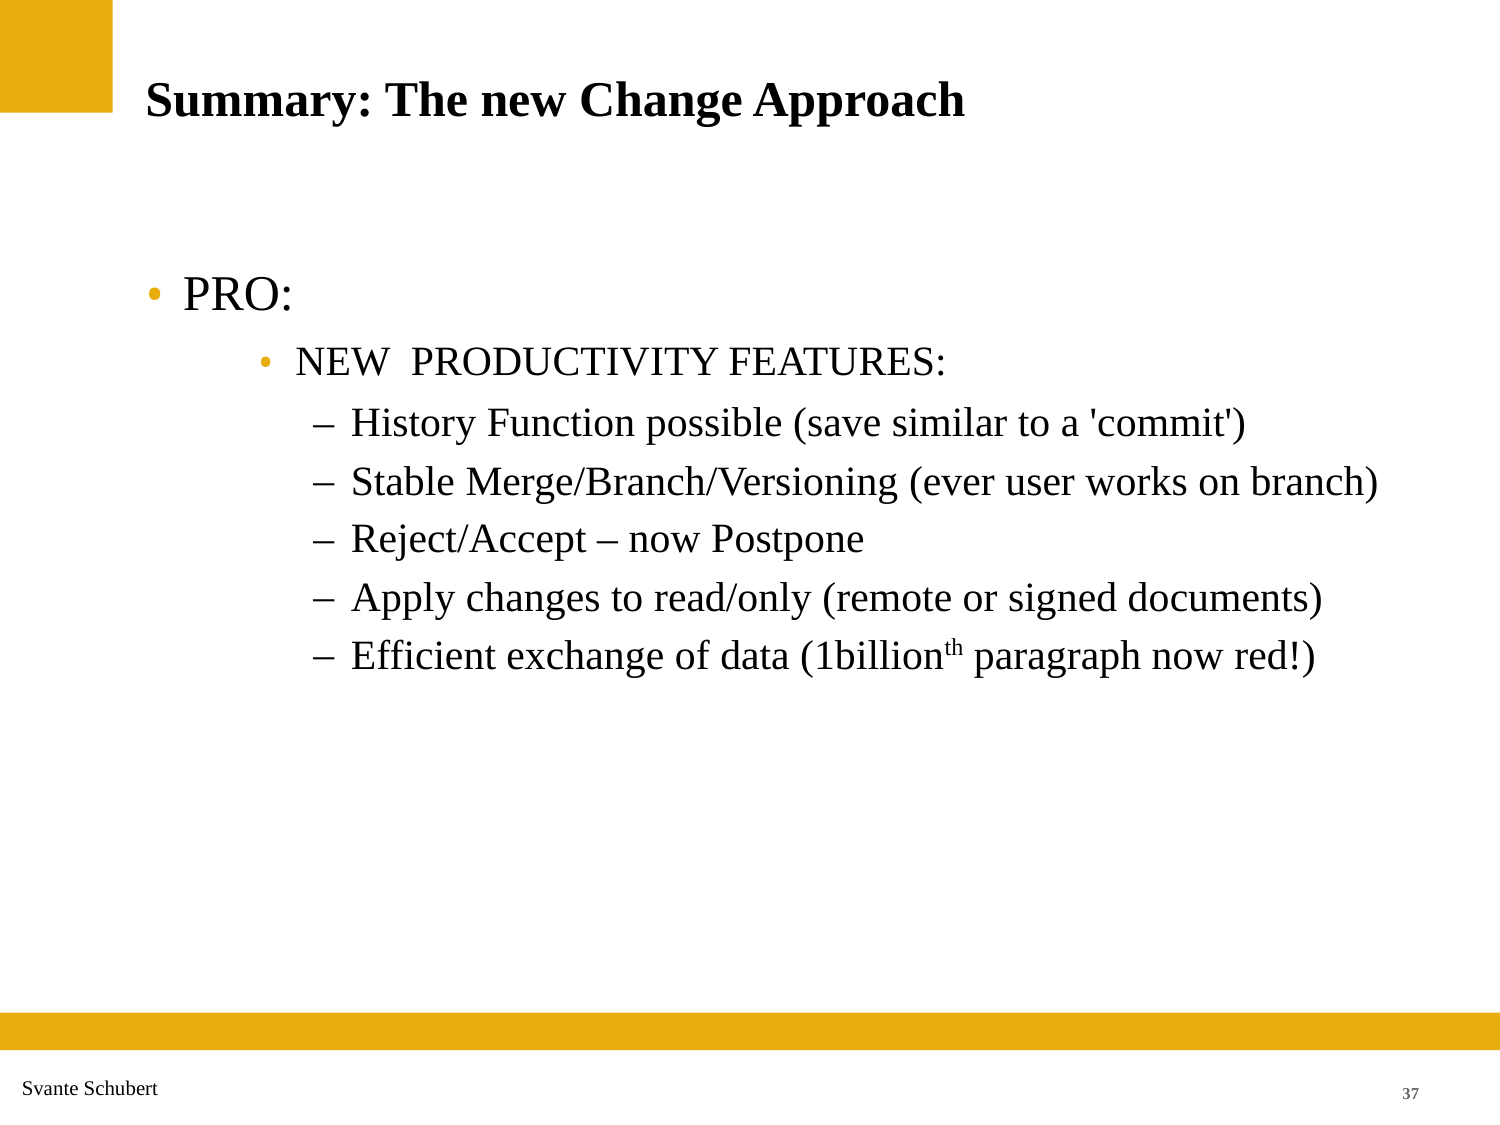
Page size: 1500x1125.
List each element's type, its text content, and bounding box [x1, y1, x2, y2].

title Summary: The new Change Approach [145, 67, 1388, 219]
list PRO: NEW PRODUCTIVITY FEATURES: History Function possible (save similar to a 'commit') Stable Merge/Branch/Versioning (ever user works on branch) Reject/Accept – now Postpone Apply changes to read/only (remote or signed documents) Efficient exchange of data (1billionth paragraph now red!) [145, 265, 1423, 1063]
